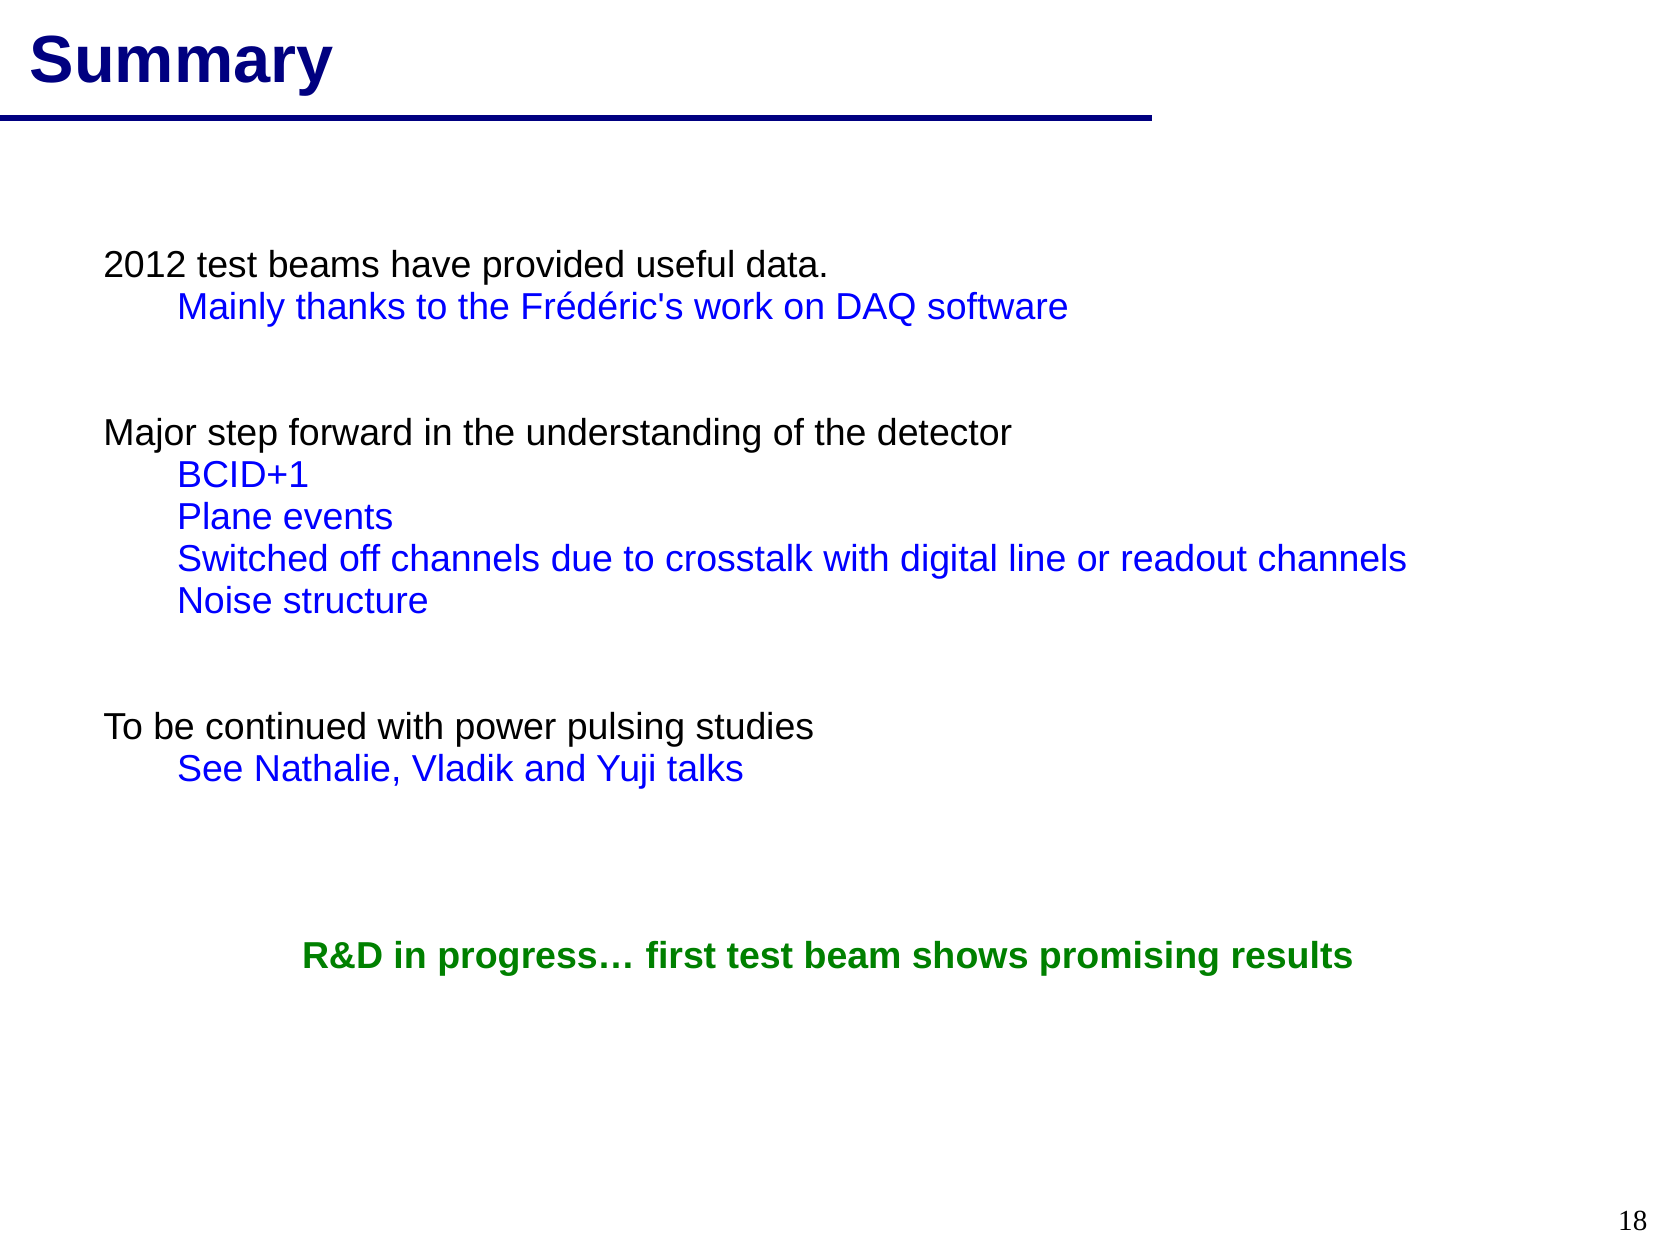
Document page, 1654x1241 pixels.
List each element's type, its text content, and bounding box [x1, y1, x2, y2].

text_box 2012 test beams have provided useful data. Mainly thanks to the Frédéric's work on DAQ software Major step forward in the understanding of the detector BCID+1 Plane events Switched off channels due to crosstalk with digital line or readout channels Noise structure To be continued with power pulsing studies See Nathalie, Vladik and Yuji talks [88, 236, 1506, 798]
title Summary [29, 0, 1625, 119]
text_box R&D in progress… first test beam shows promising results [0, 922, 1654, 984]
